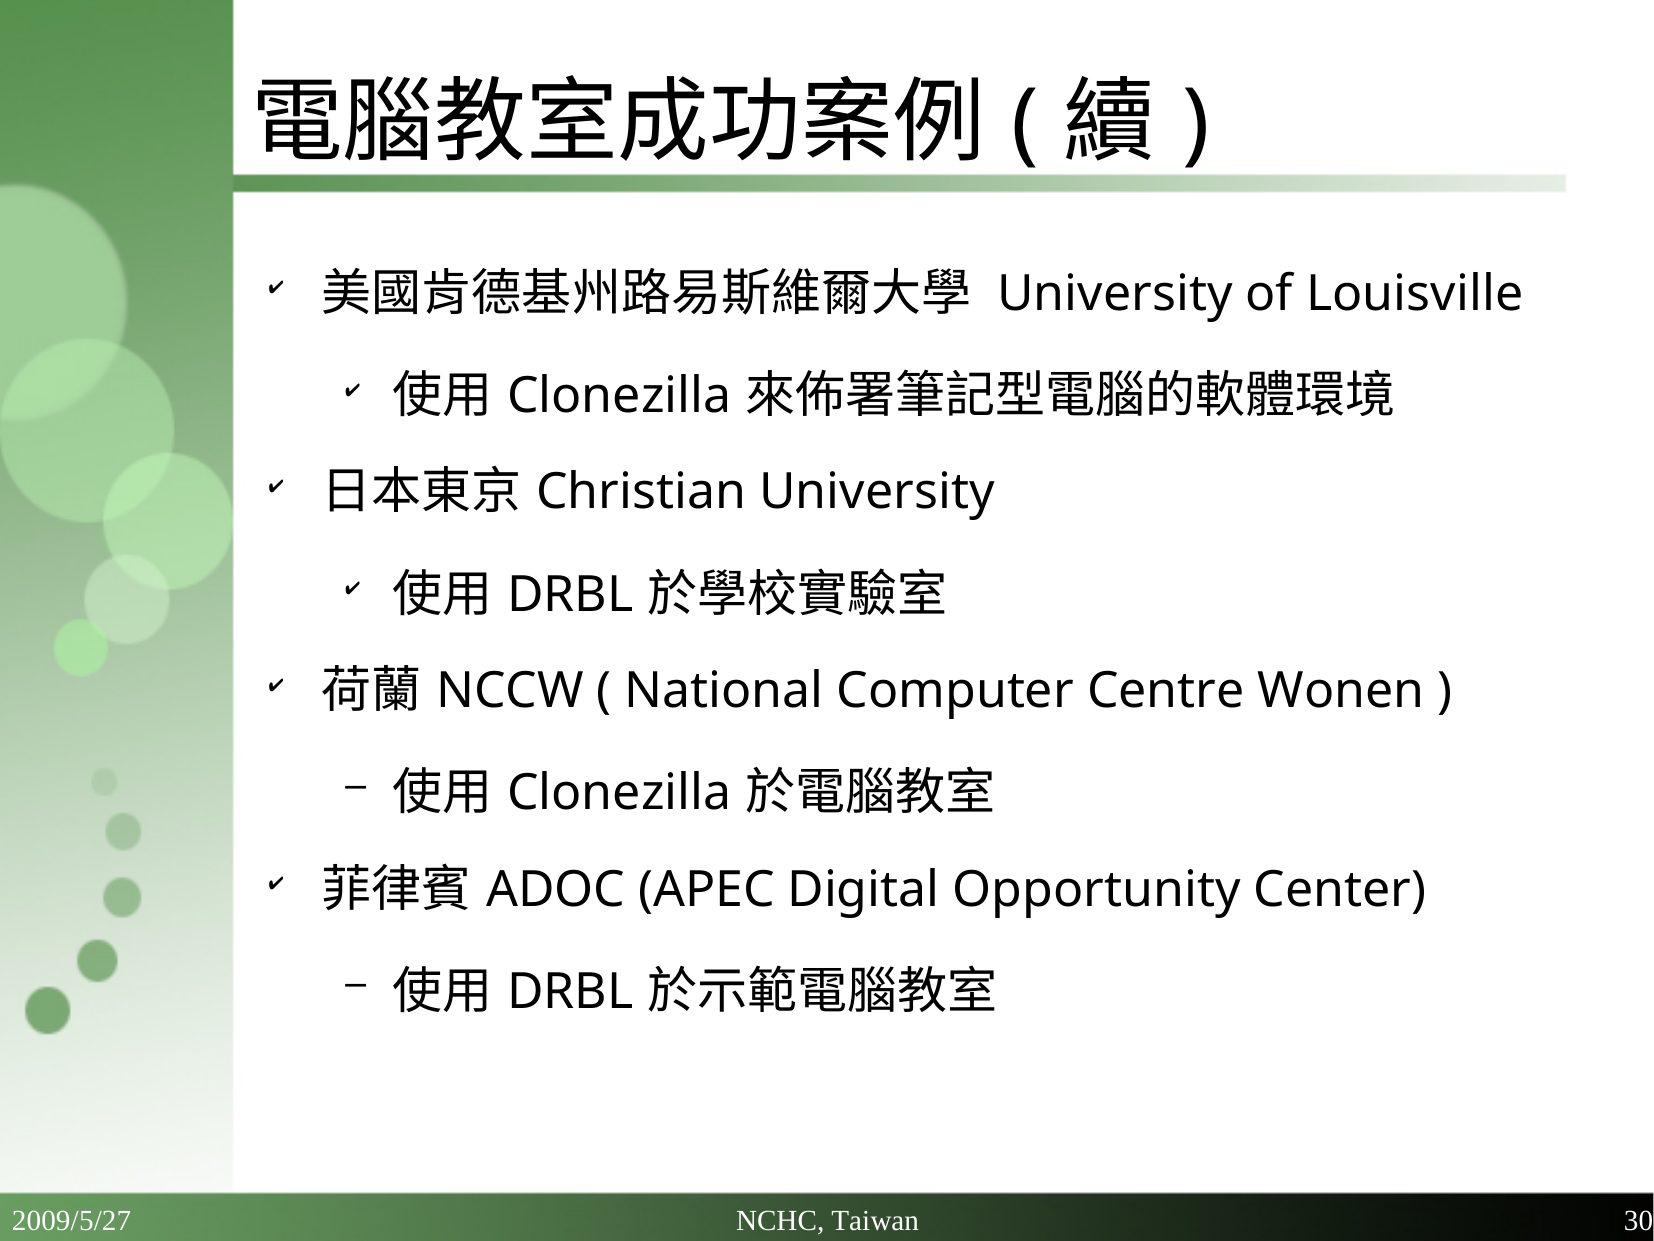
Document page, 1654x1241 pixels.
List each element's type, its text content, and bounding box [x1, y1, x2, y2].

title 電腦教室成功案例(續) [236, 41, 1595, 185]
picture [0, 0, 1654, 1241]
list 美國肯德基州路易斯維爾大學 University of Louisville 使用Clonezilla來佈署筆記型電腦的軟體環境 日本東京Christian University 使用DRBL於學校實驗室 荷蘭NCCW ( National Computer Centre Wonen ) 使用Clonezilla於電腦教室 菲律賓ADOC (APEC Digital Opportunity Center) 使用DRBL於示範電腦教室 [236, 244, 1595, 949]
